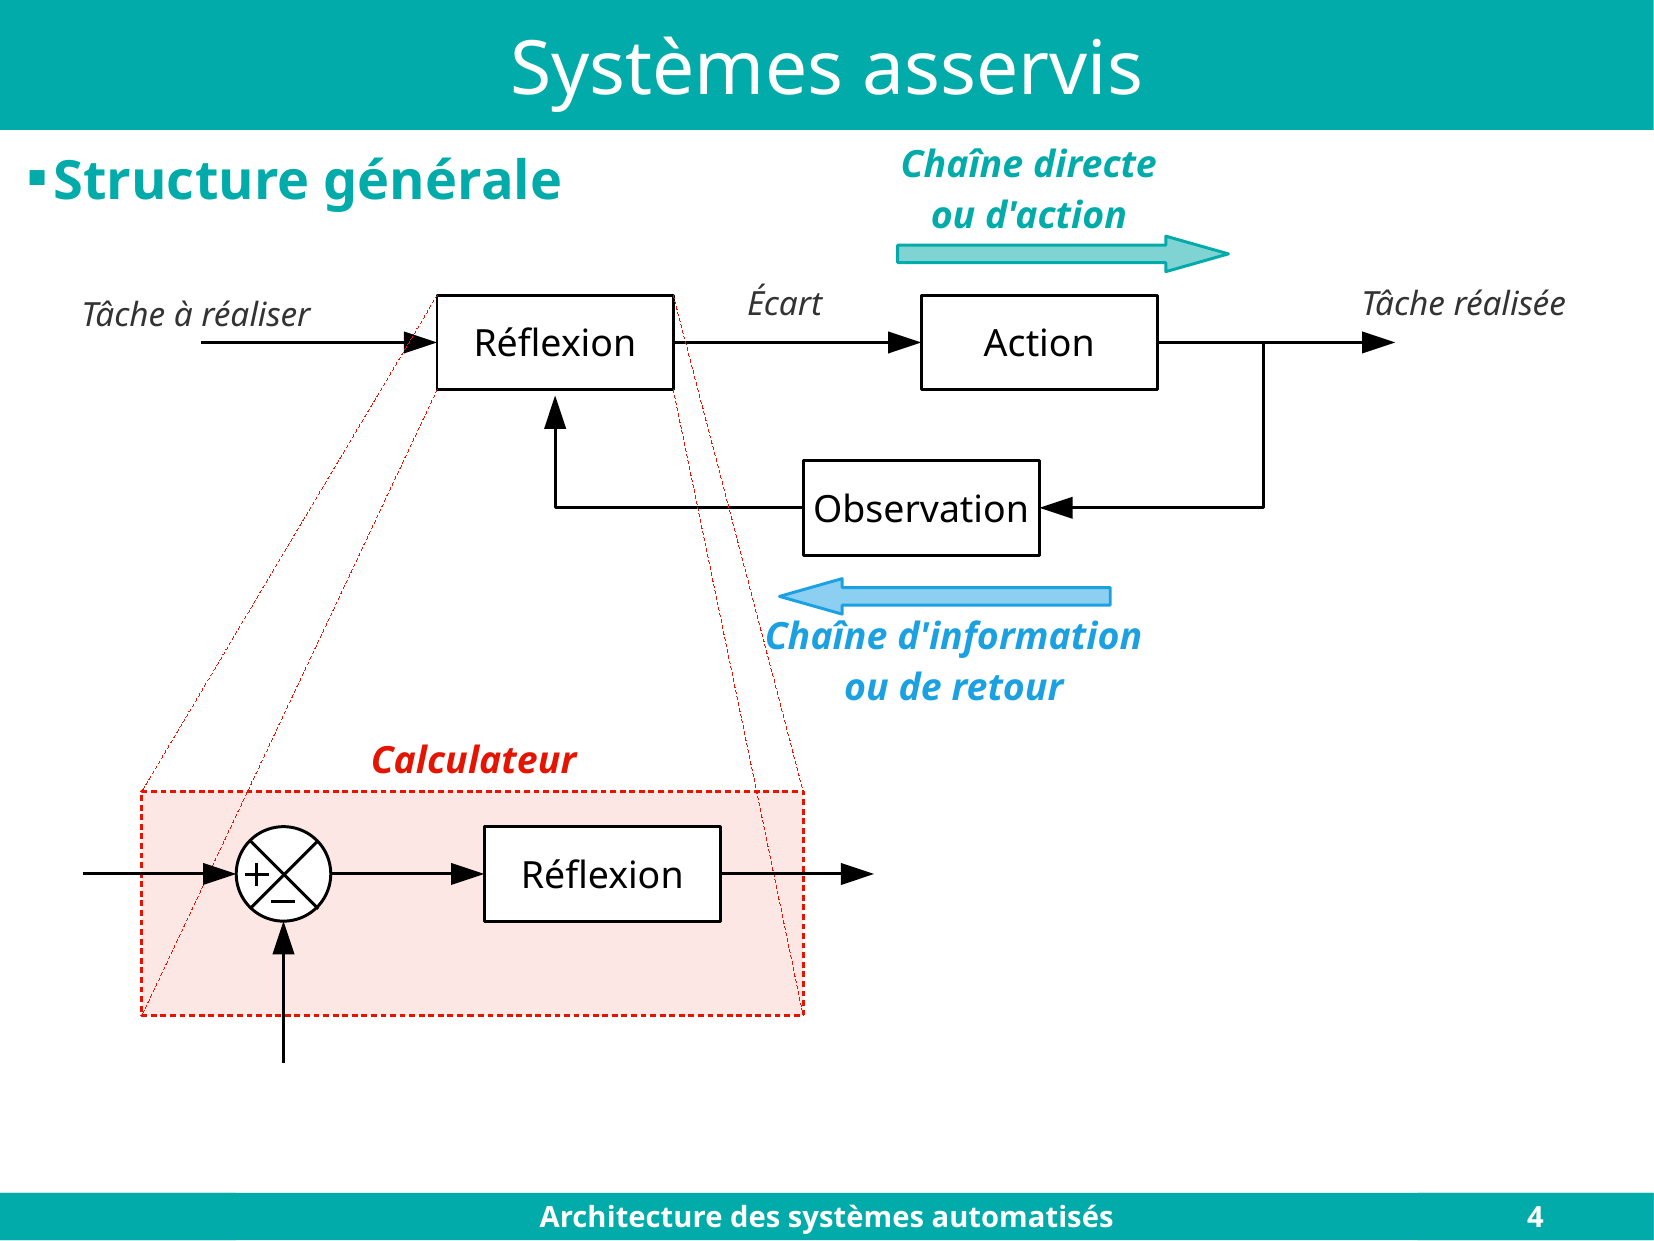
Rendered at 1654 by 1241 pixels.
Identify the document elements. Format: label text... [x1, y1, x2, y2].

text_box [897, 236, 1229, 272]
title Systèmes asservis [0, 0, 1654, 130]
list Structure générale [11, 141, 1642, 861]
text_box Réflexion [437, 295, 674, 390]
text_box Chaîne d'information ou de retour [750, 602, 1158, 718]
text_box Tâche à réaliser [66, 283, 322, 343]
text_box Calculateur [356, 726, 589, 791]
text_box Tâche réalisée [1346, 272, 1579, 332]
text_box Action [921, 295, 1158, 390]
text_box Chaîne directe ou d'action [885, 129, 1168, 245]
text_box Réflexion [484, 826, 721, 922]
text_box Écart [732, 272, 851, 332]
text_box Observation [803, 460, 1040, 556]
text_box [141, 791, 804, 1016]
text_box [779, 578, 1111, 602]
